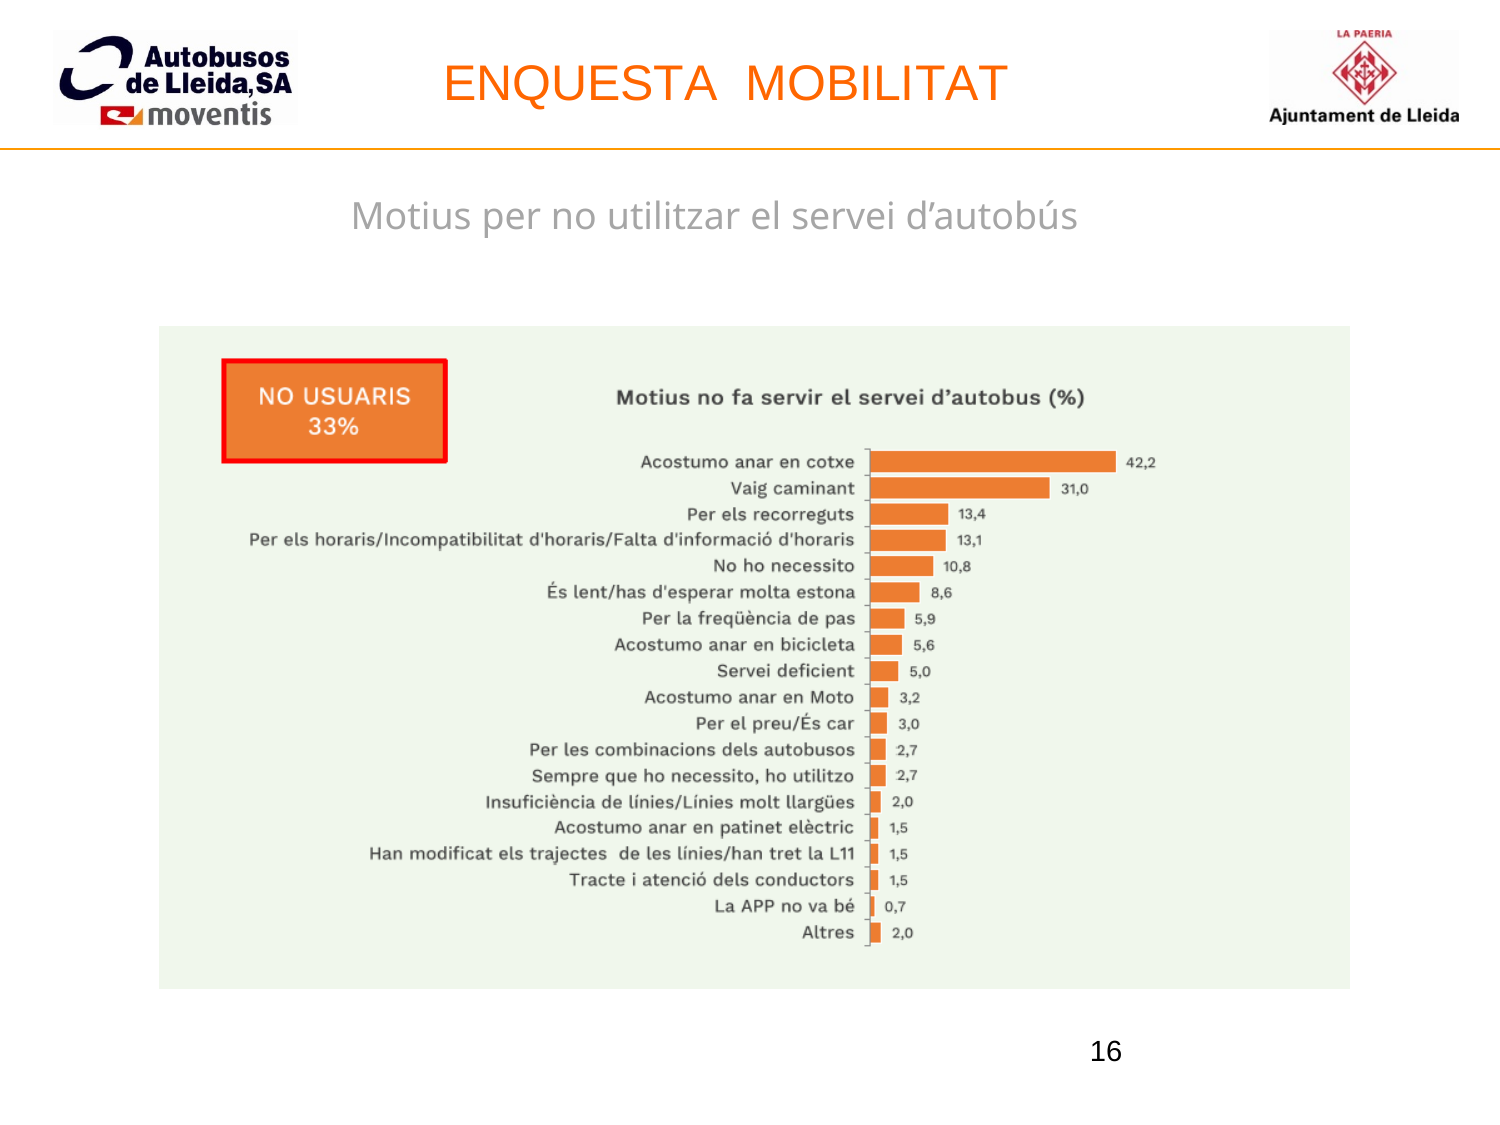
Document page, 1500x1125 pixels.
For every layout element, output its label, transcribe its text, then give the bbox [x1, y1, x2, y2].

picture [159, 326, 1350, 990]
text_box 16 [1074, 1024, 1426, 1103]
text_box Motius per no utilitzar el servei d’autobús [206, 184, 1223, 245]
text_box ENQUESTA MOBILITAT [360, 42, 1093, 114]
